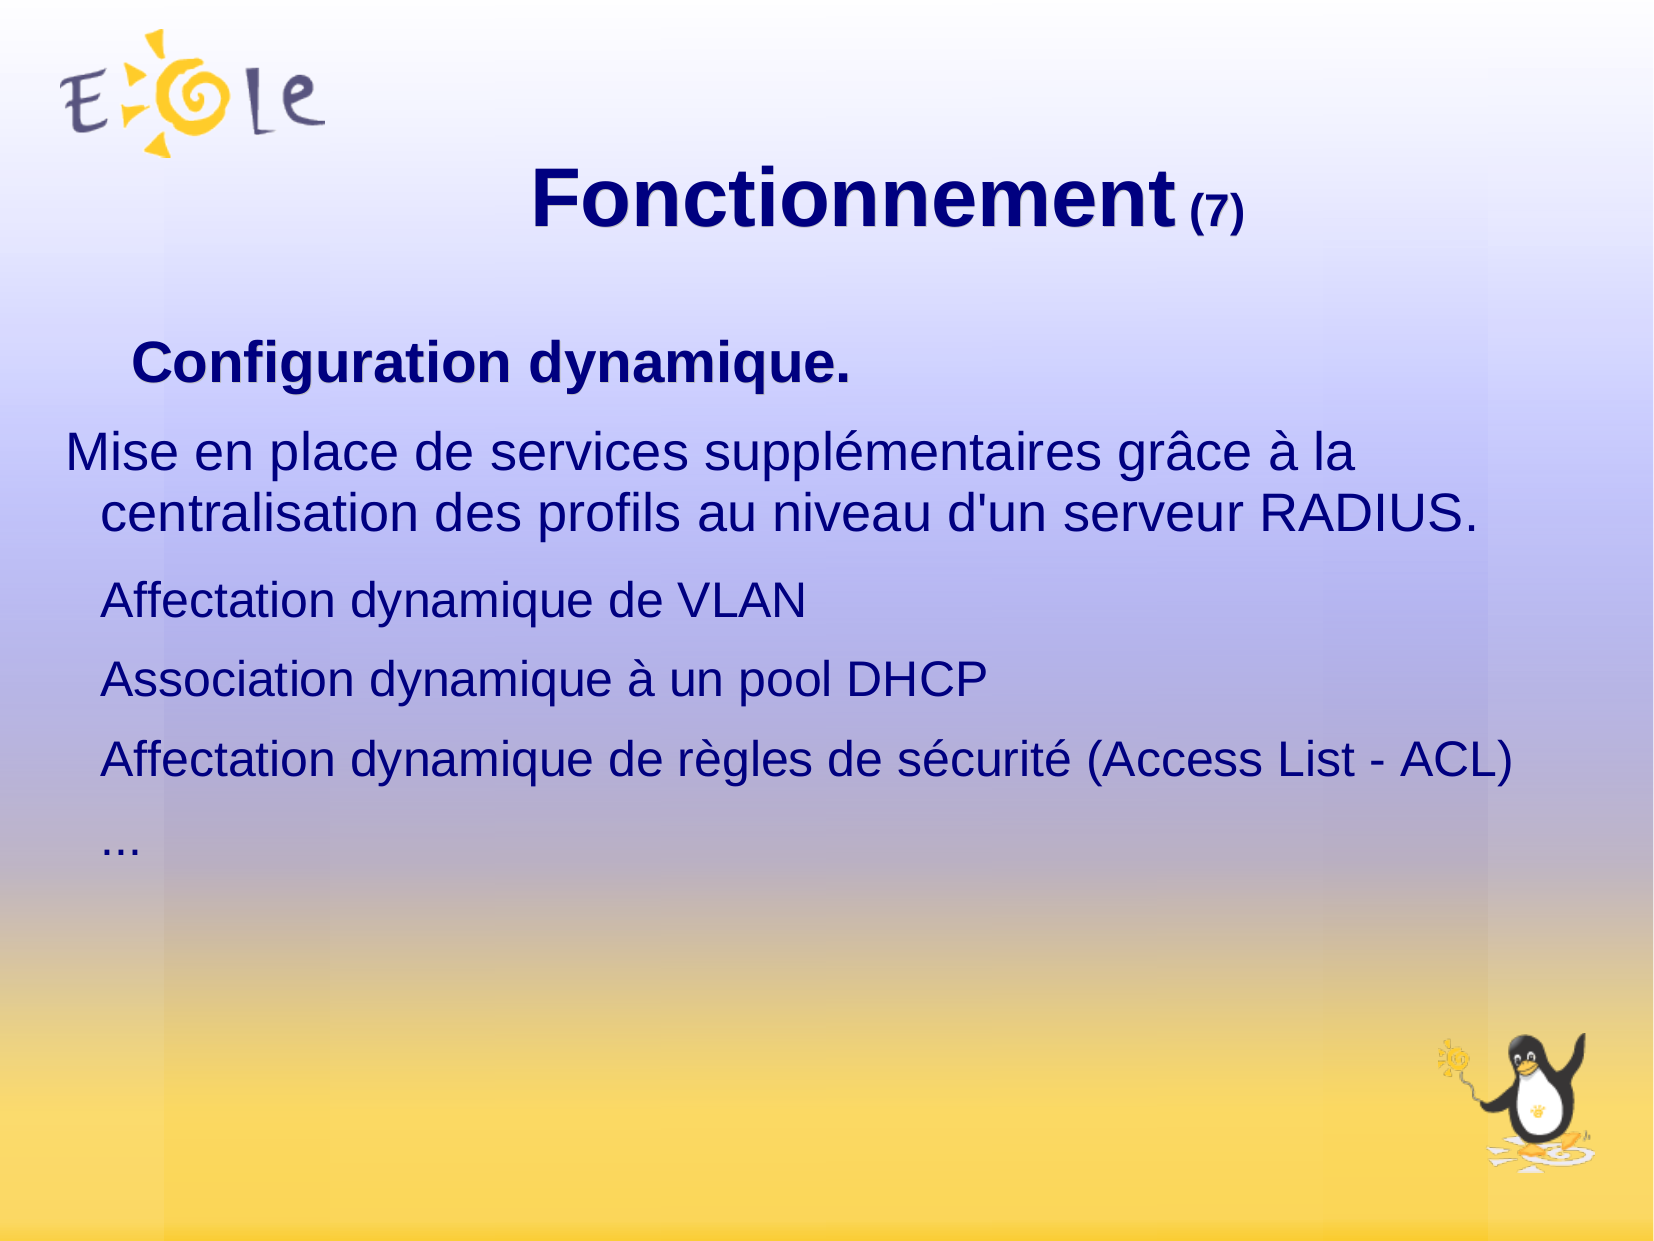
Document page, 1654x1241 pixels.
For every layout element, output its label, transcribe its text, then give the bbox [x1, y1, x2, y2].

list [29, 236, 1518, 421]
text_box Configuration dynamique. [116, 322, 868, 413]
list Mise en place de services supplémentaires grâce à la centralisation des profils au niveau d'un serveur RADIUS. Affectation dynamique de VLAN Association dynamique à un pool DHCP Affectation dynamique de règles de sécurité (Access List - ACL) ... [29, 421, 1595, 1241]
picture [0, 0, 1654, 1241]
text_box Fonctionnement (7) [515, 144, 1284, 267]
